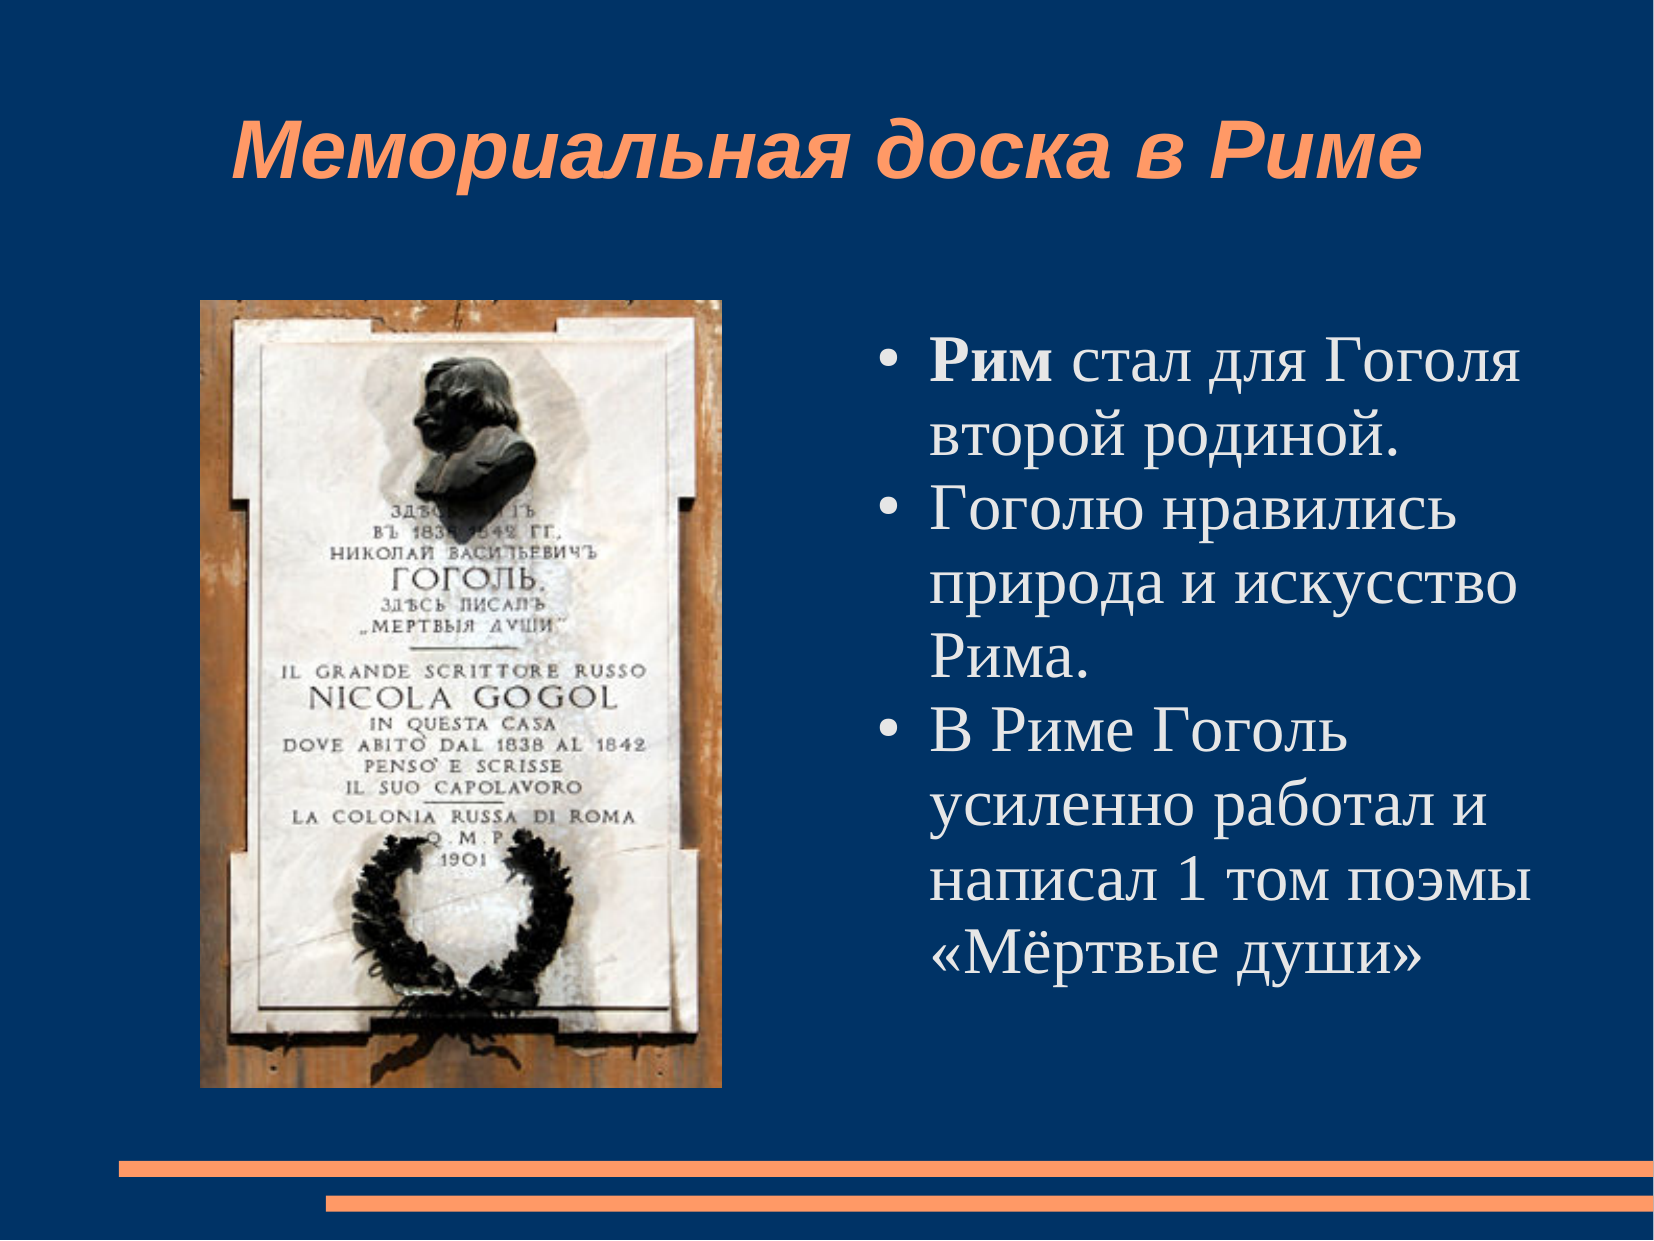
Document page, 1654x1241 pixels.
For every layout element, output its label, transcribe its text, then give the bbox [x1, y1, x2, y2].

list Рим стал для Гоголя второй родиной. Гоголю нравились природа и искусство Рима. В Риме Гоголь усиленно работал и написал 1 том поэмы «Мёртвые души» [858, 322, 1562, 1133]
chart [124, 300, 827, 1111]
title Мемориальная доска в Риме [121, 46, 1534, 254]
